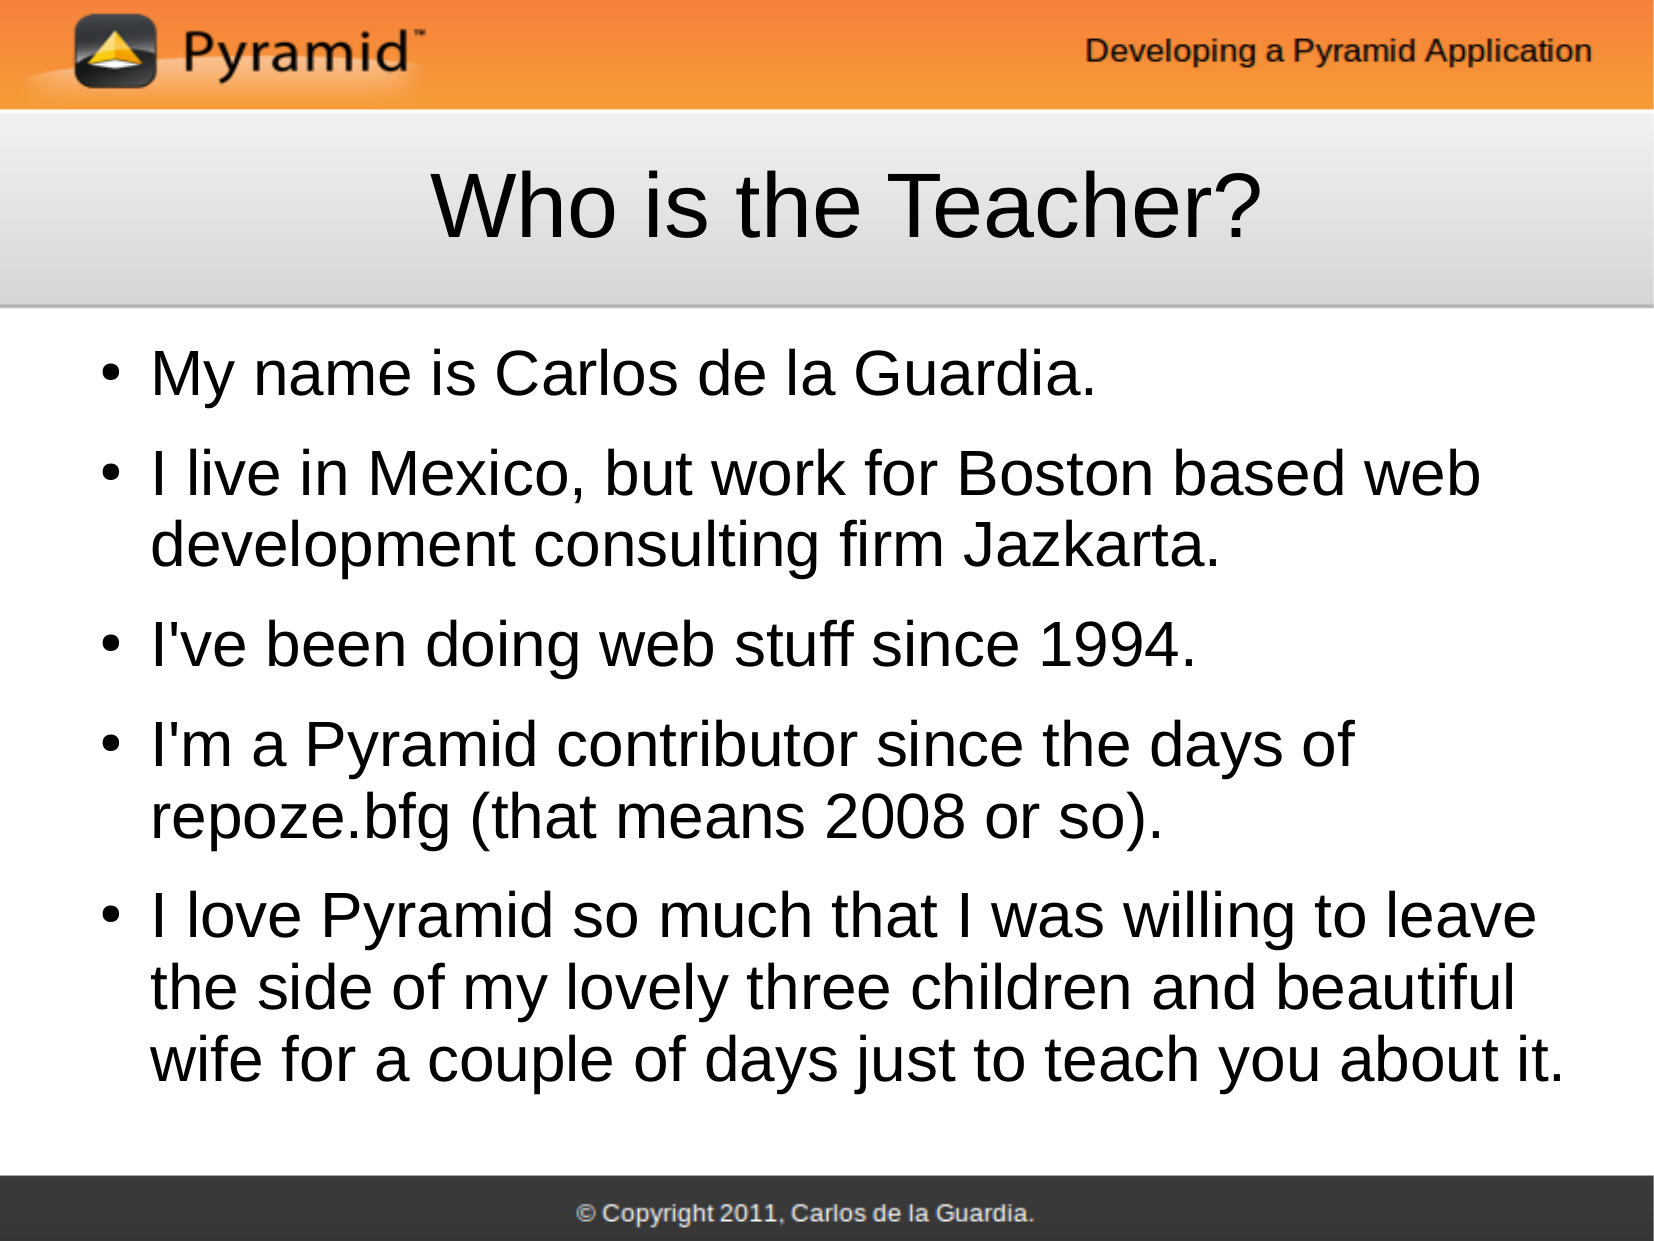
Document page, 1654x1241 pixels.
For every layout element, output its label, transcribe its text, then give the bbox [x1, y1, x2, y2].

list My name is Carlos de la Guardia. I live in Mexico, but work for Boston based web development consulting firm Jazkarta. I've been doing web stuff since 1994. I'm a Pyramid contributor since the days of repoze.bfg (that means 2008 or so). I love Pyramid so much that I was willing to leave the side of my lovely three children and beautiful wife for a couple of days just to teach you about it. [82, 337, 1571, 1157]
title Who is the Teacher? [82, 112, 1613, 301]
picture [0, 0, 1654, 1241]
